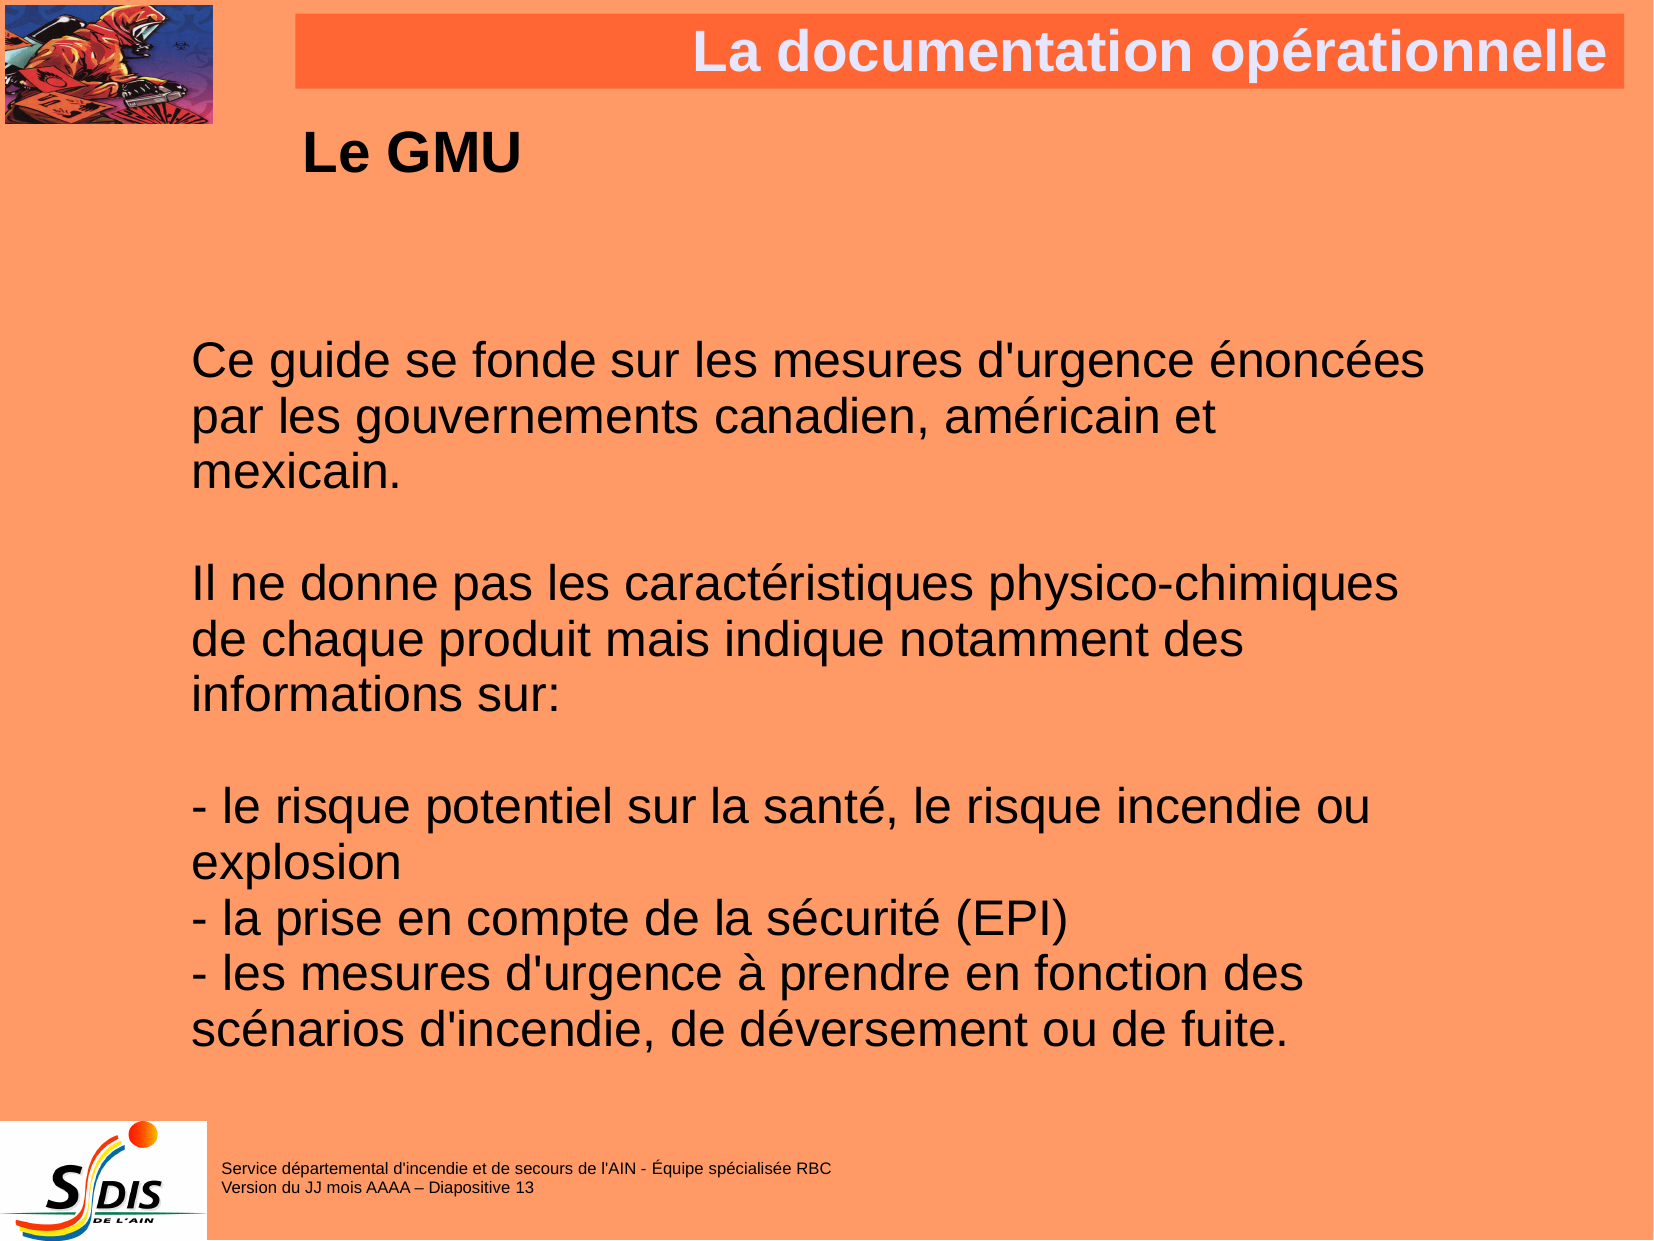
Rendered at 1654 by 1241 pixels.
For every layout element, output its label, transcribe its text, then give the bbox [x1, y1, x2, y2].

text_box Le GMU [287, 112, 538, 193]
picture [5, 5, 213, 124]
text_box La documentation opérationnelle [295, 13, 1625, 89]
text_box Ce guide se fonde sur les mesures d'urgence énoncées par les gouvernements canadien, américain et mexicain. Il ne donne pas les caractéristiques physico-chimiques de chaque produit mais indique notamment des informations sur: - le risque potentiel sur la santé, le risque incendie ou explosion - la prise en compte de la sécurité (EPI) - les mesures d'urgence à prendre en fonction des scénarios d'incendie, de déversement ou de fuite. [177, 324, 1447, 1065]
picture [0, 1121, 207, 1241]
